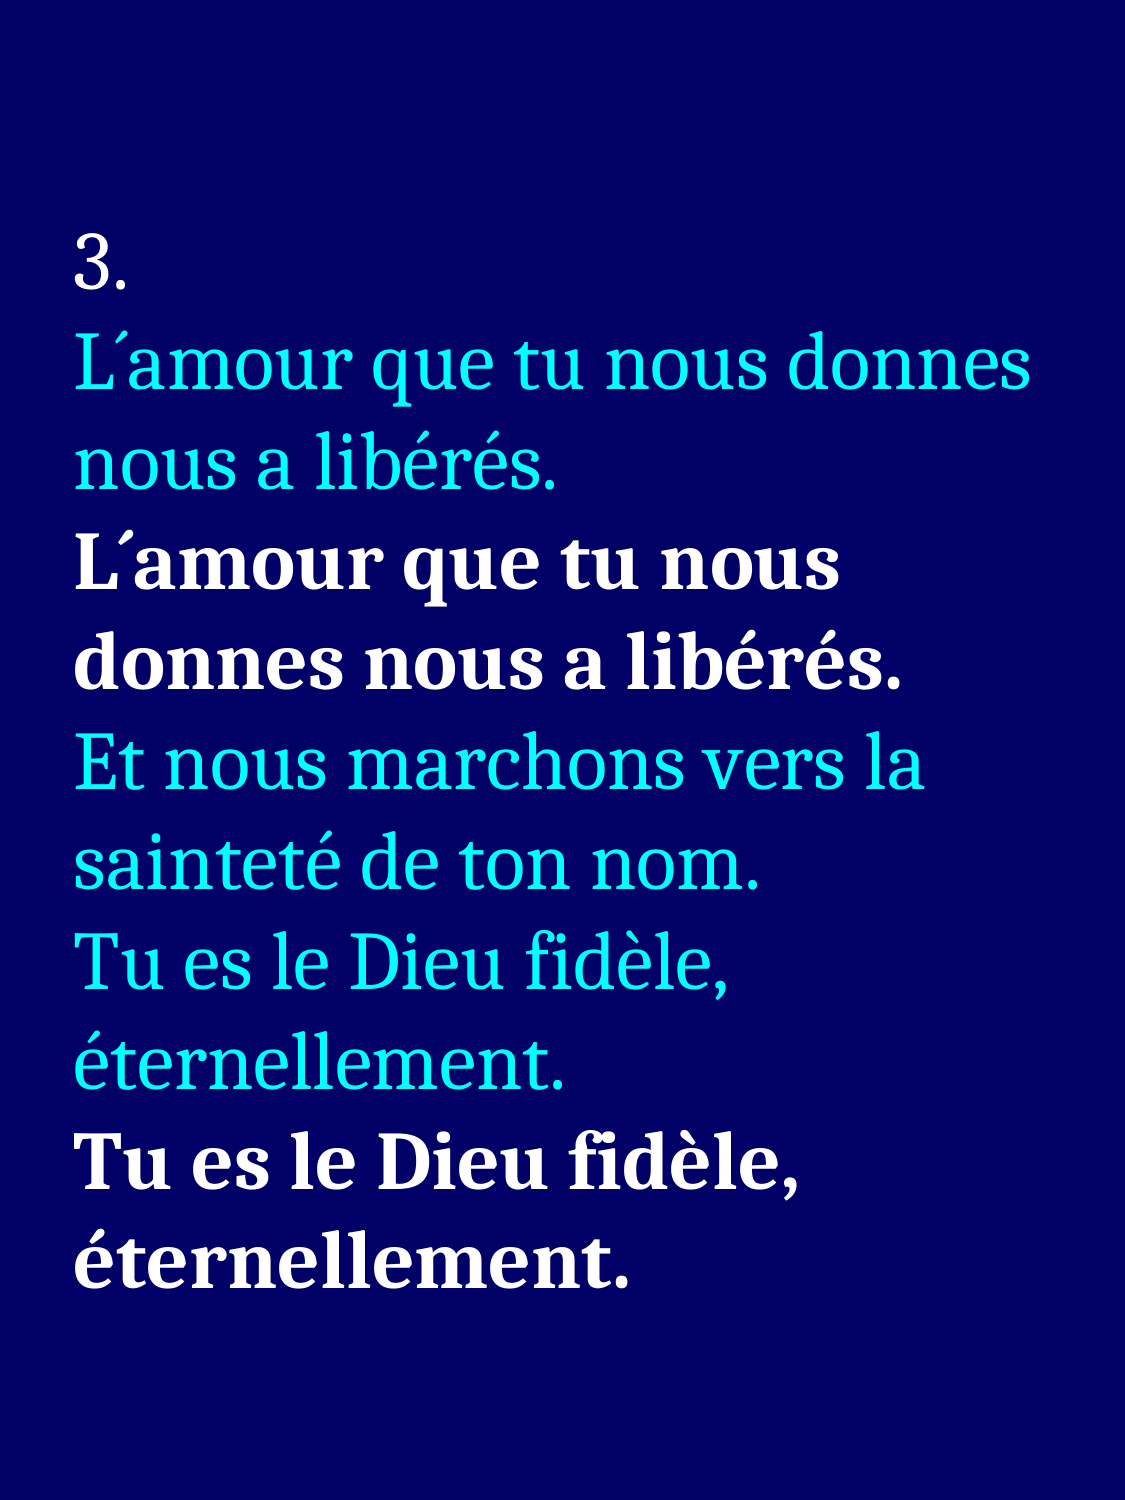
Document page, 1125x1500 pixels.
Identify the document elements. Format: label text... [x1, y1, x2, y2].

text_box 3. L´amour que tu nous donnes nous a libérés. L´amour que tu nous donnes nous a libérés. Et nous marchons vers la sainteté de ton nom. Tu es le Dieu fidèle, éternellement. Tu es le Dieu fidèle, éternellement. [59, 153, 1125, 1416]
